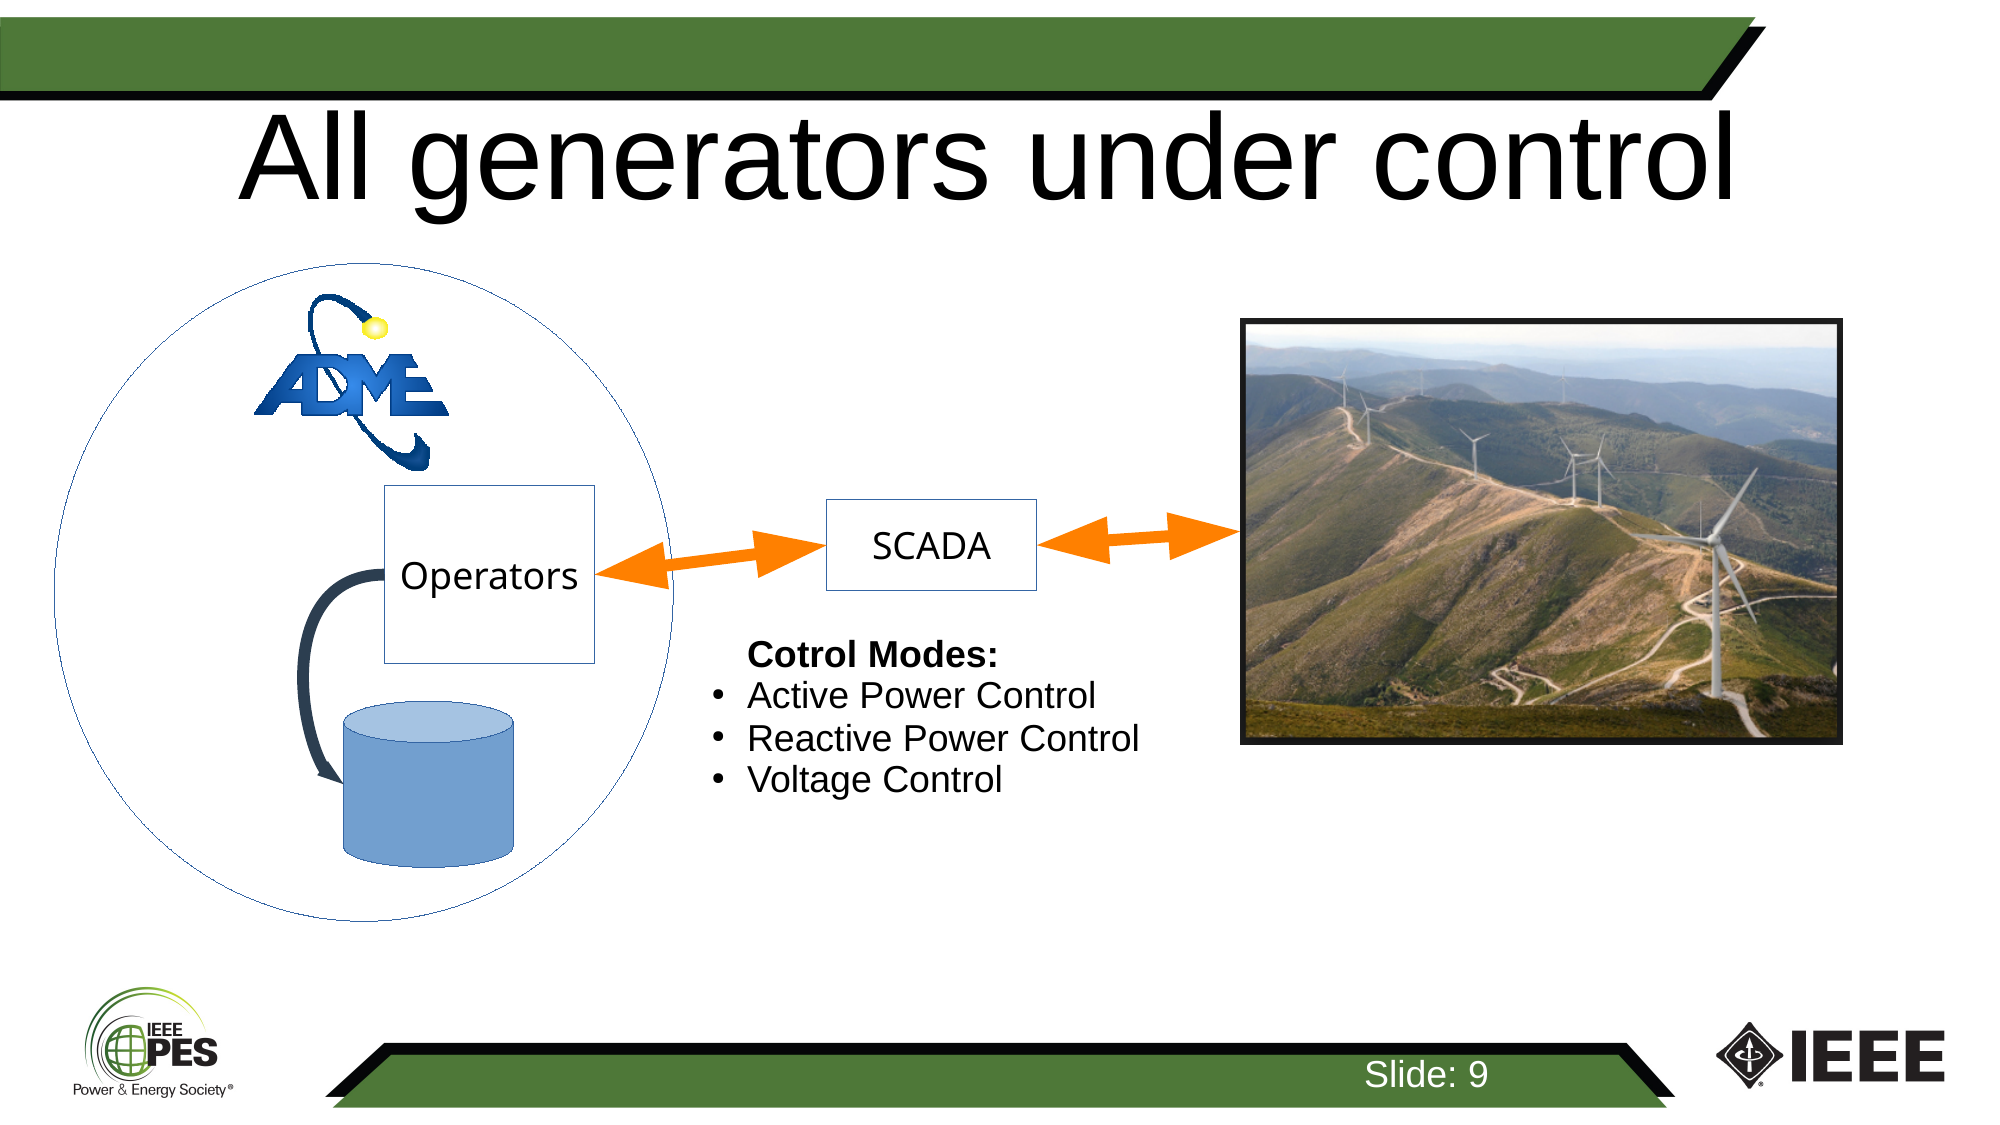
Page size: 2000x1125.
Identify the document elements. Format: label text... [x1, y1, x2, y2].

title All generators under control [89, 45, 1890, 270]
text_box Operators [384, 485, 595, 664]
text_box [54, 263, 674, 922]
text_box Cotrol Modes: Active Power Control Reactive Power Control Voltage Control [696, 625, 1193, 851]
picture [0, 0, 2000, 1125]
text_box SCADA [826, 499, 1037, 591]
